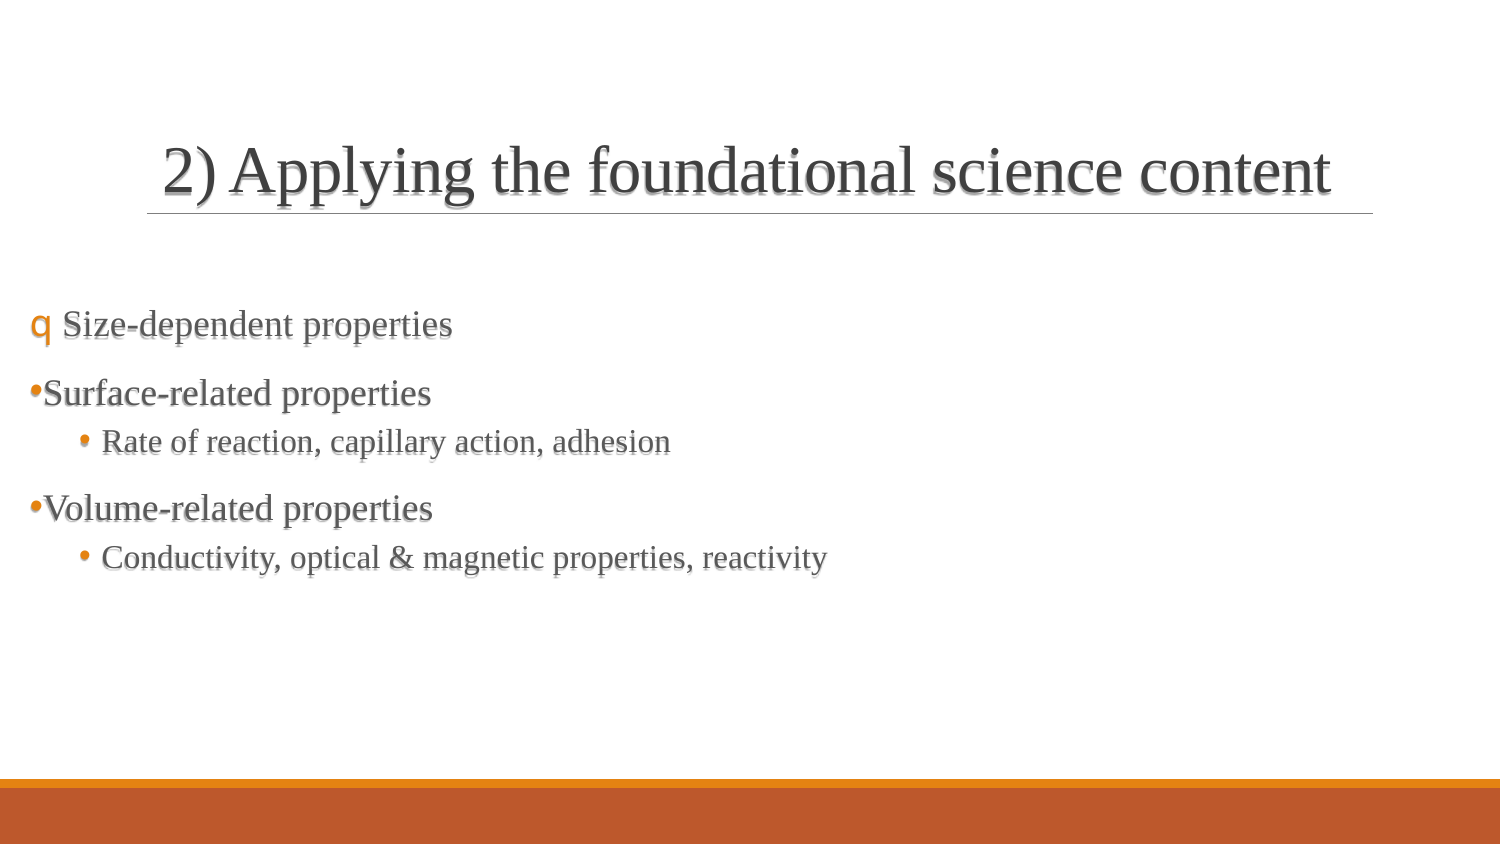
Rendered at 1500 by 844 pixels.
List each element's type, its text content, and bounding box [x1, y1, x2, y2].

list Size-dependent properties Surface-related properties Rate of reaction, capillary action, adhesion Volume-related properties Conductivity, optical & magnetic properties, reactivity [29, 287, 1477, 844]
title 2) Applying the foundational science content [90, 35, 1405, 214]
